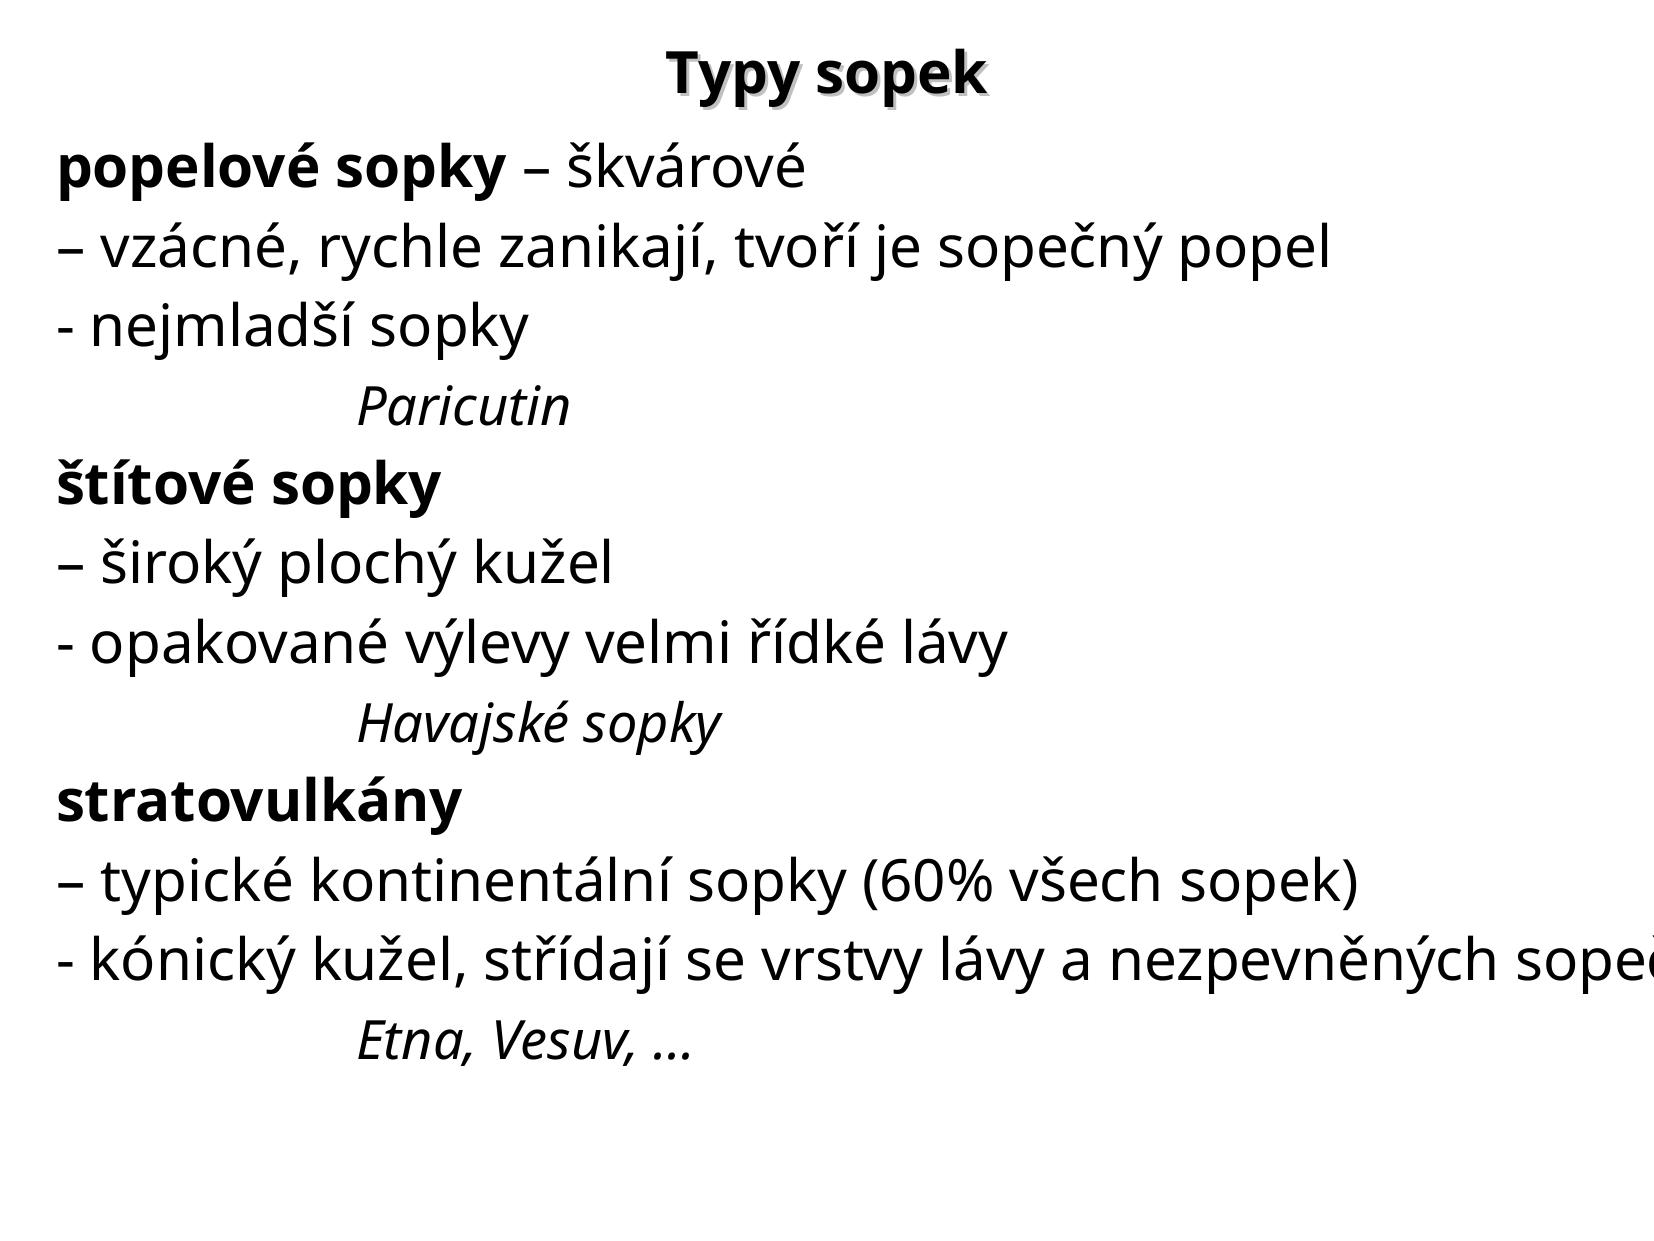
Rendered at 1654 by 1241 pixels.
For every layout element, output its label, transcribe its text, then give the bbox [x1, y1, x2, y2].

text_box Typy sopek [29, 23, 1625, 120]
text_box popelové sopky – škvárové – vzácné, rychle zanikají, tvoří je sopečný popel - nejmladší sopky Paricutin štítové sopky – široký plochý kužel - opakované výlevy velmi řídké lávy Havajské sopky stratovulkány – typické kontinentální sopky (60% všech sopek) - kónický kužel, střídají se vrstvy lávy a nezpevněných sopečných materiálů Etna, Vesuv, ... [41, 118, 1625, 1193]
